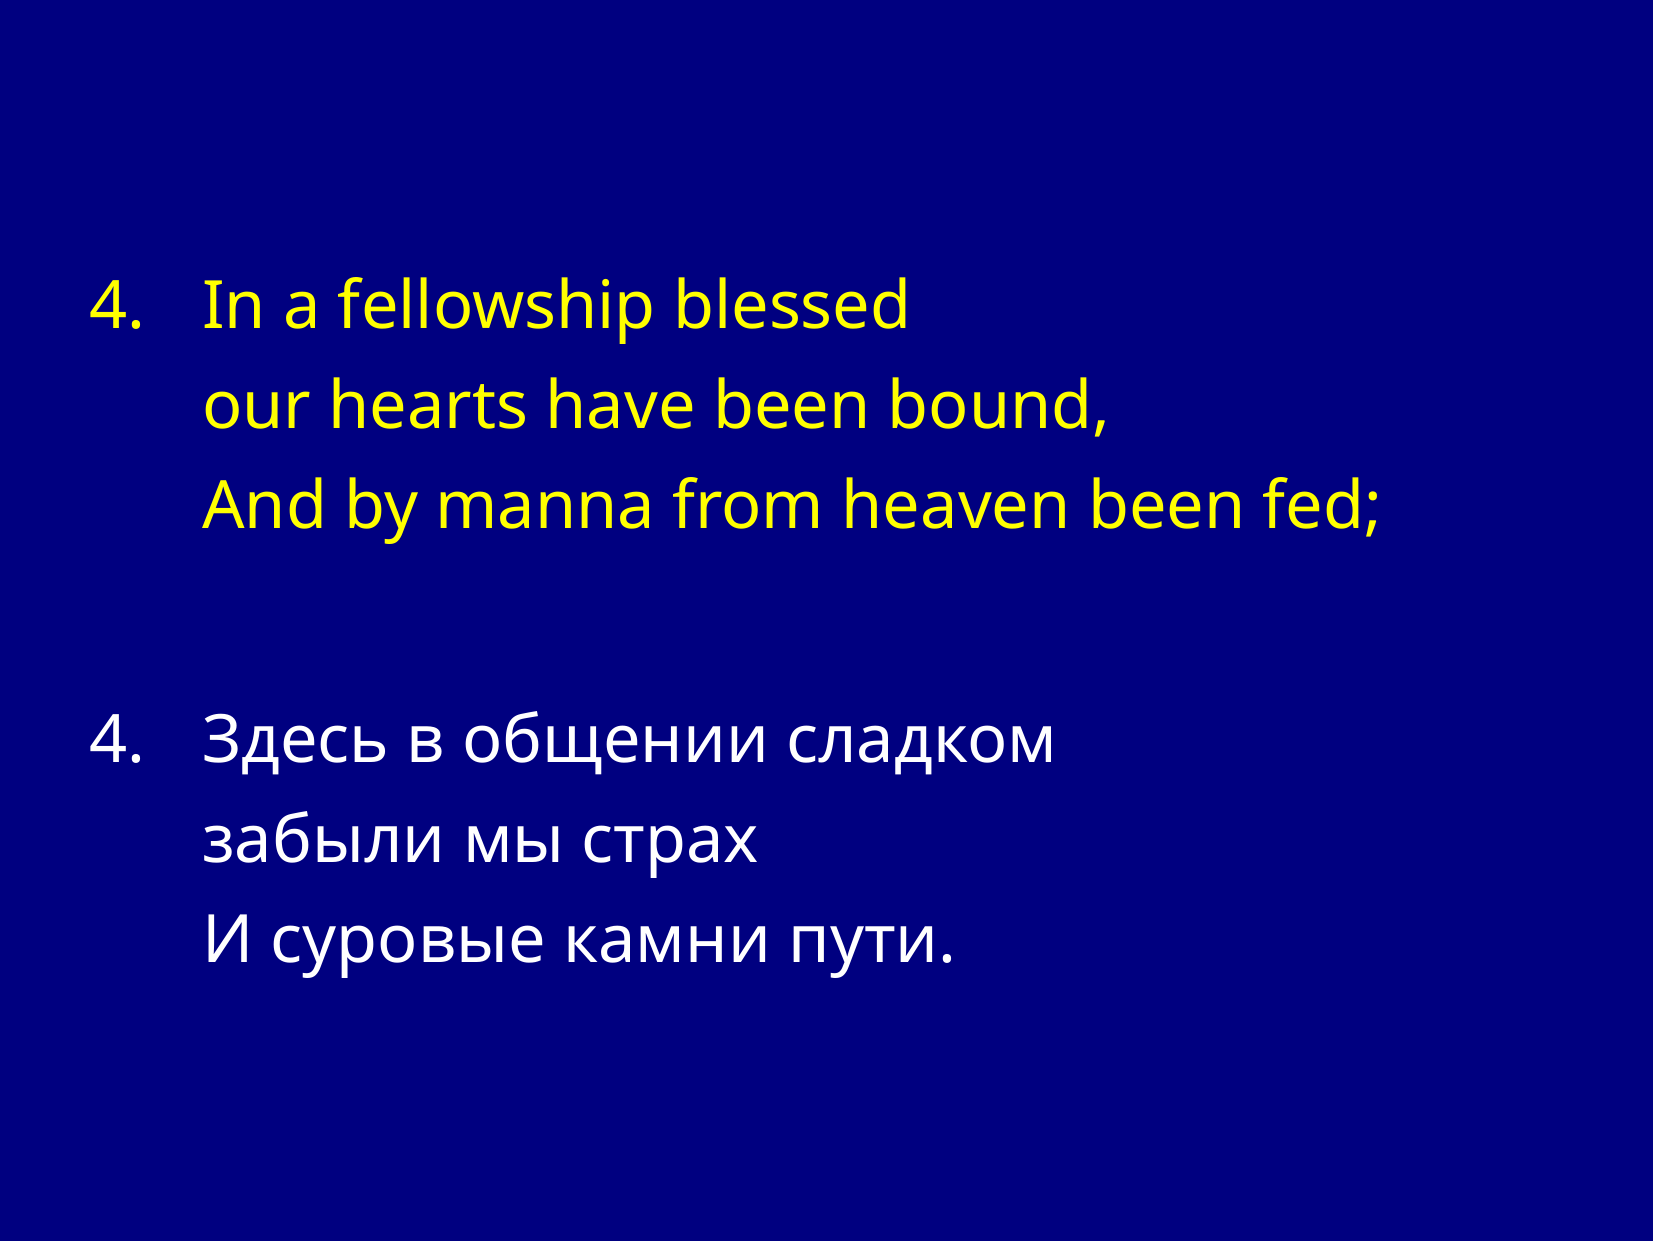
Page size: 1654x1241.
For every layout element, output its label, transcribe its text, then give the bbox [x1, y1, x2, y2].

text_box 4. In a fellowship blessed our hearts have been bound, And by manna from heaven been fed; [75, 150, 1576, 638]
text_box 4. Здесь в общении сладком забыли мы страх И суровые камни пути. [75, 675, 1576, 1163]
